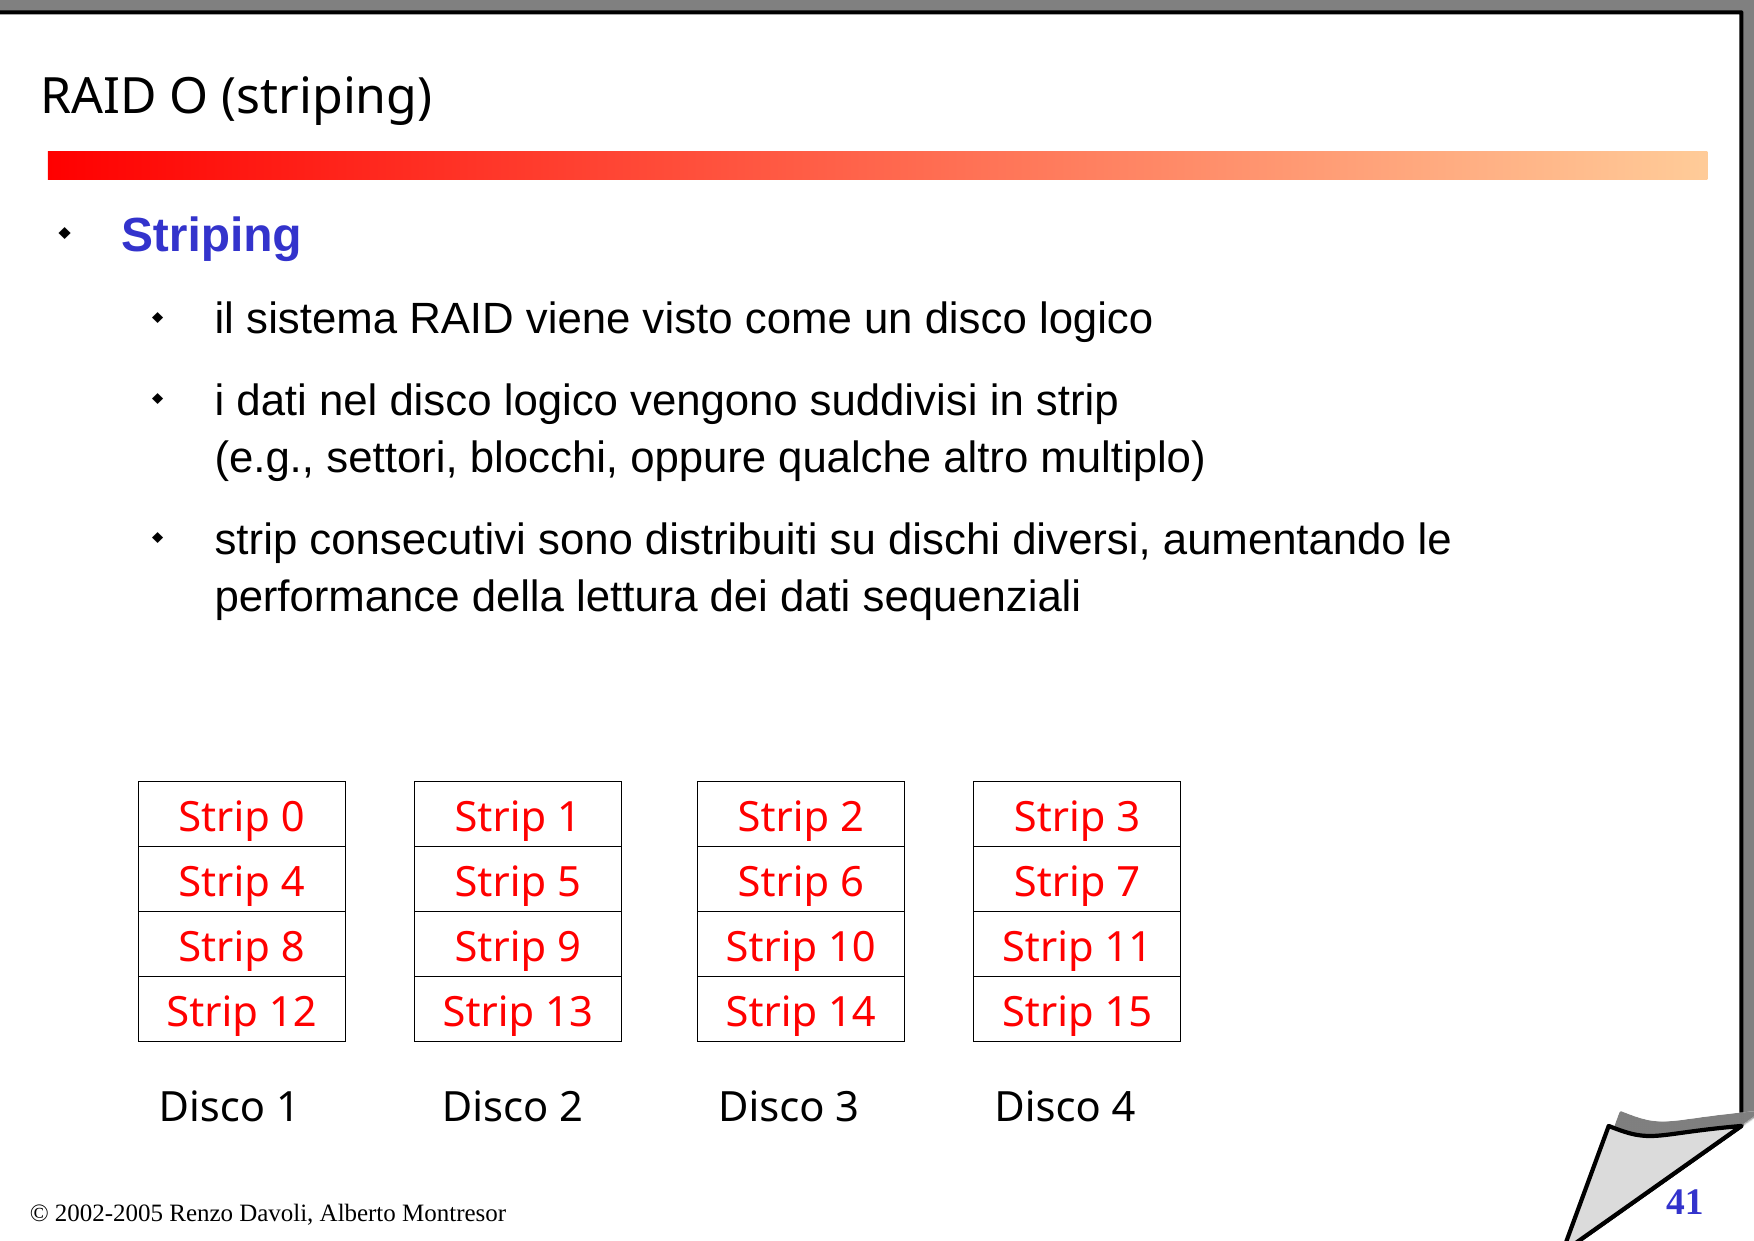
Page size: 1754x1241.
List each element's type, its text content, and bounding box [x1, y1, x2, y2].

text_box Strip 7 [973, 846, 1181, 911]
text_box Strip 15 [973, 976, 1181, 1042]
text_box Strip 6 [697, 846, 905, 911]
text_box Disco 2 [441, 1074, 611, 1139]
text_box Strip 14 [697, 976, 905, 1042]
text_box Strip 3 [973, 781, 1181, 846]
text_box Strip 10 [697, 911, 905, 976]
text_box Strip 9 [414, 911, 622, 976]
text_box Strip 8 [138, 911, 346, 976]
text_box Strip 13 [414, 976, 622, 1042]
text_box Disco 3 [718, 1074, 887, 1139]
text_box Disco 4 [994, 1074, 1163, 1139]
title RAID O (striping) [40, 49, 1714, 144]
text_box Strip 1 [414, 781, 622, 846]
text_box Strip 0 [138, 781, 346, 846]
text_box Strip 12 [138, 976, 346, 1042]
list Striping il sistema RAID viene visto come un disco logico i dati nel disco logico vengono suddivisi in strip (e.g., settori, blocchi, oppure qualche altro multiplo) strip consecutivi sono distribuiti su dischi diversi, aumentando le performance della lettura dei dati sequenziali [58, 206, 1696, 684]
text_box Strip 11 [973, 911, 1181, 976]
text_box Strip 5 [414, 846, 622, 911]
text_box Disco 1 [158, 1074, 320, 1139]
text_box Strip 2 [697, 781, 905, 846]
text_box Strip 4 [138, 846, 346, 911]
